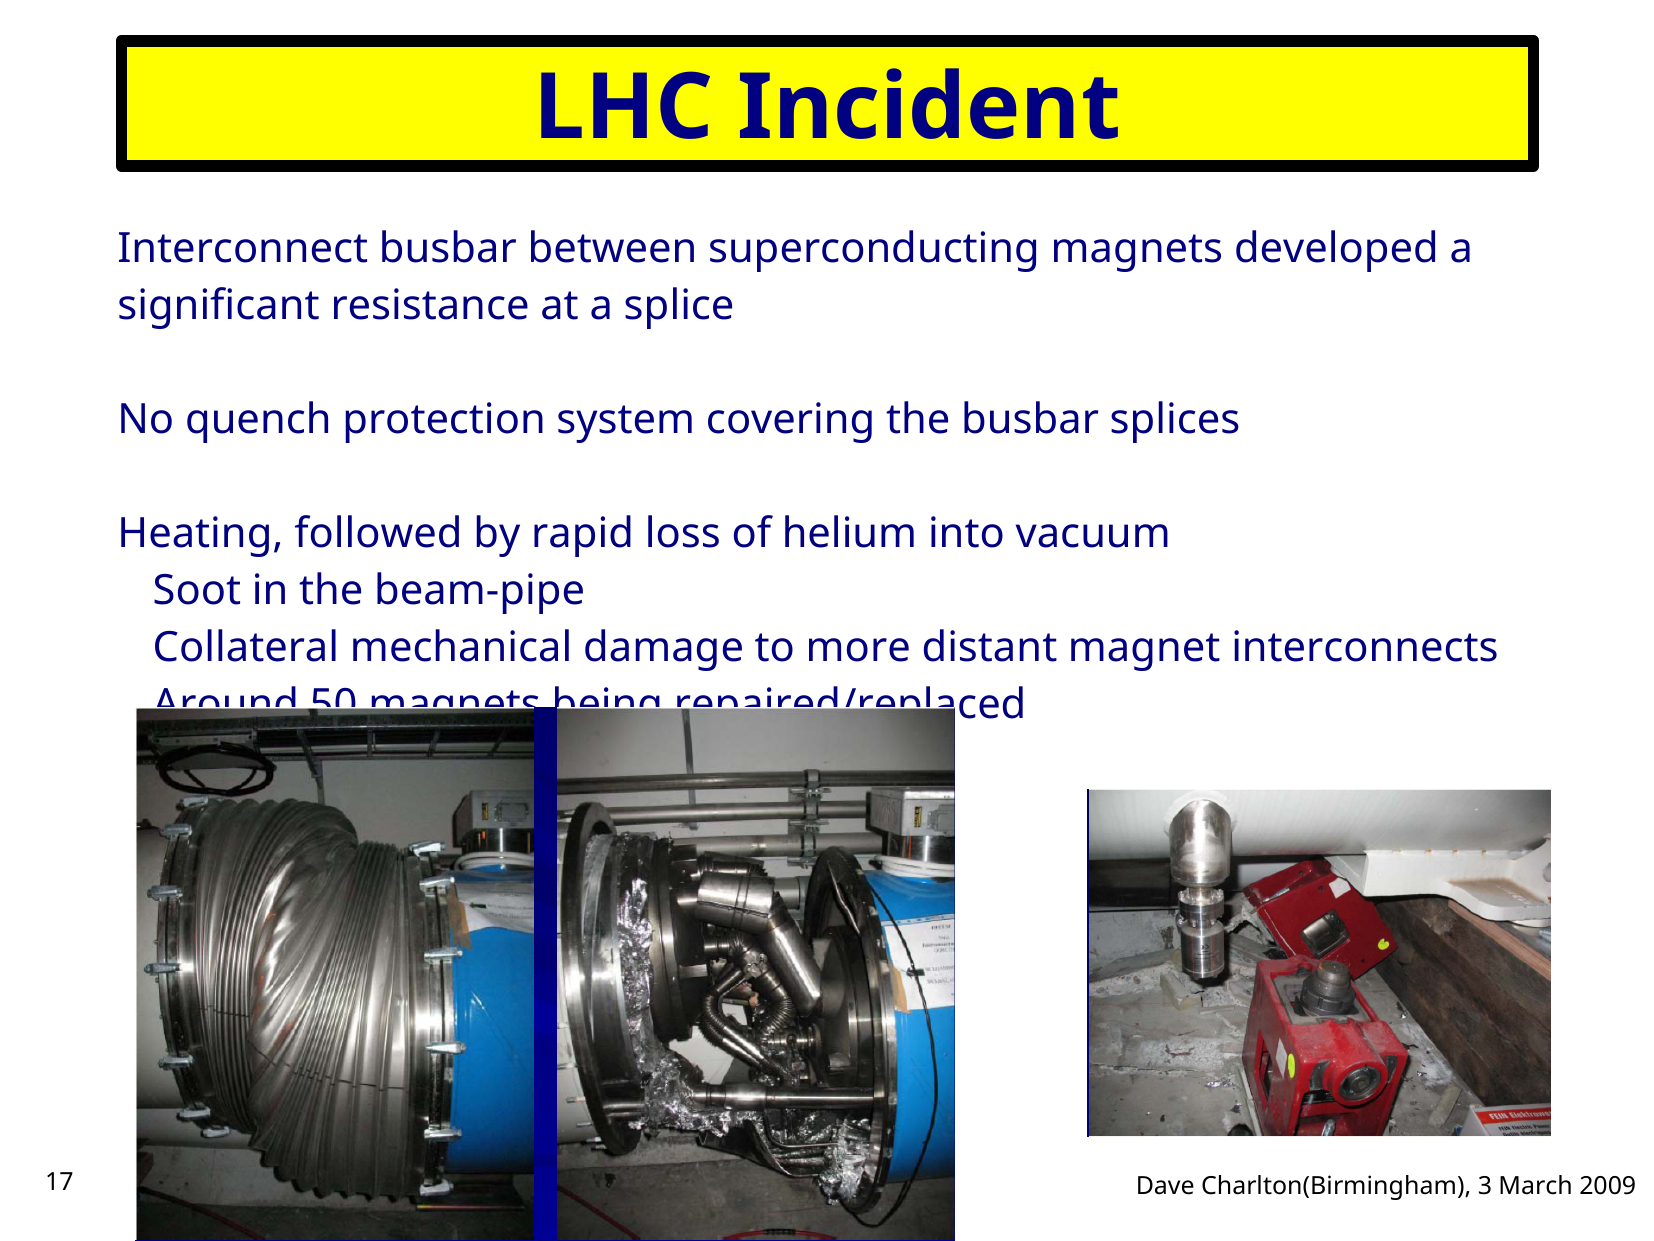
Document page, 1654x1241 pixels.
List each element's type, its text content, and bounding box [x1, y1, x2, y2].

text_box Interconnect busbar between superconducting magnets developed a significant resistance at a splice No quench protection system covering the busbar splices Heating, followed by rapid loss of helium into vacuum Soot in the beam-pipe Collateral mechanical damage to more distant magnet interconnects Around 50 magnets being repaired/replaced [117, 217, 1535, 1189]
title LHC Incident [121, 49, 1534, 158]
picture [1087, 789, 1551, 1138]
picture [135, 707, 955, 1241]
